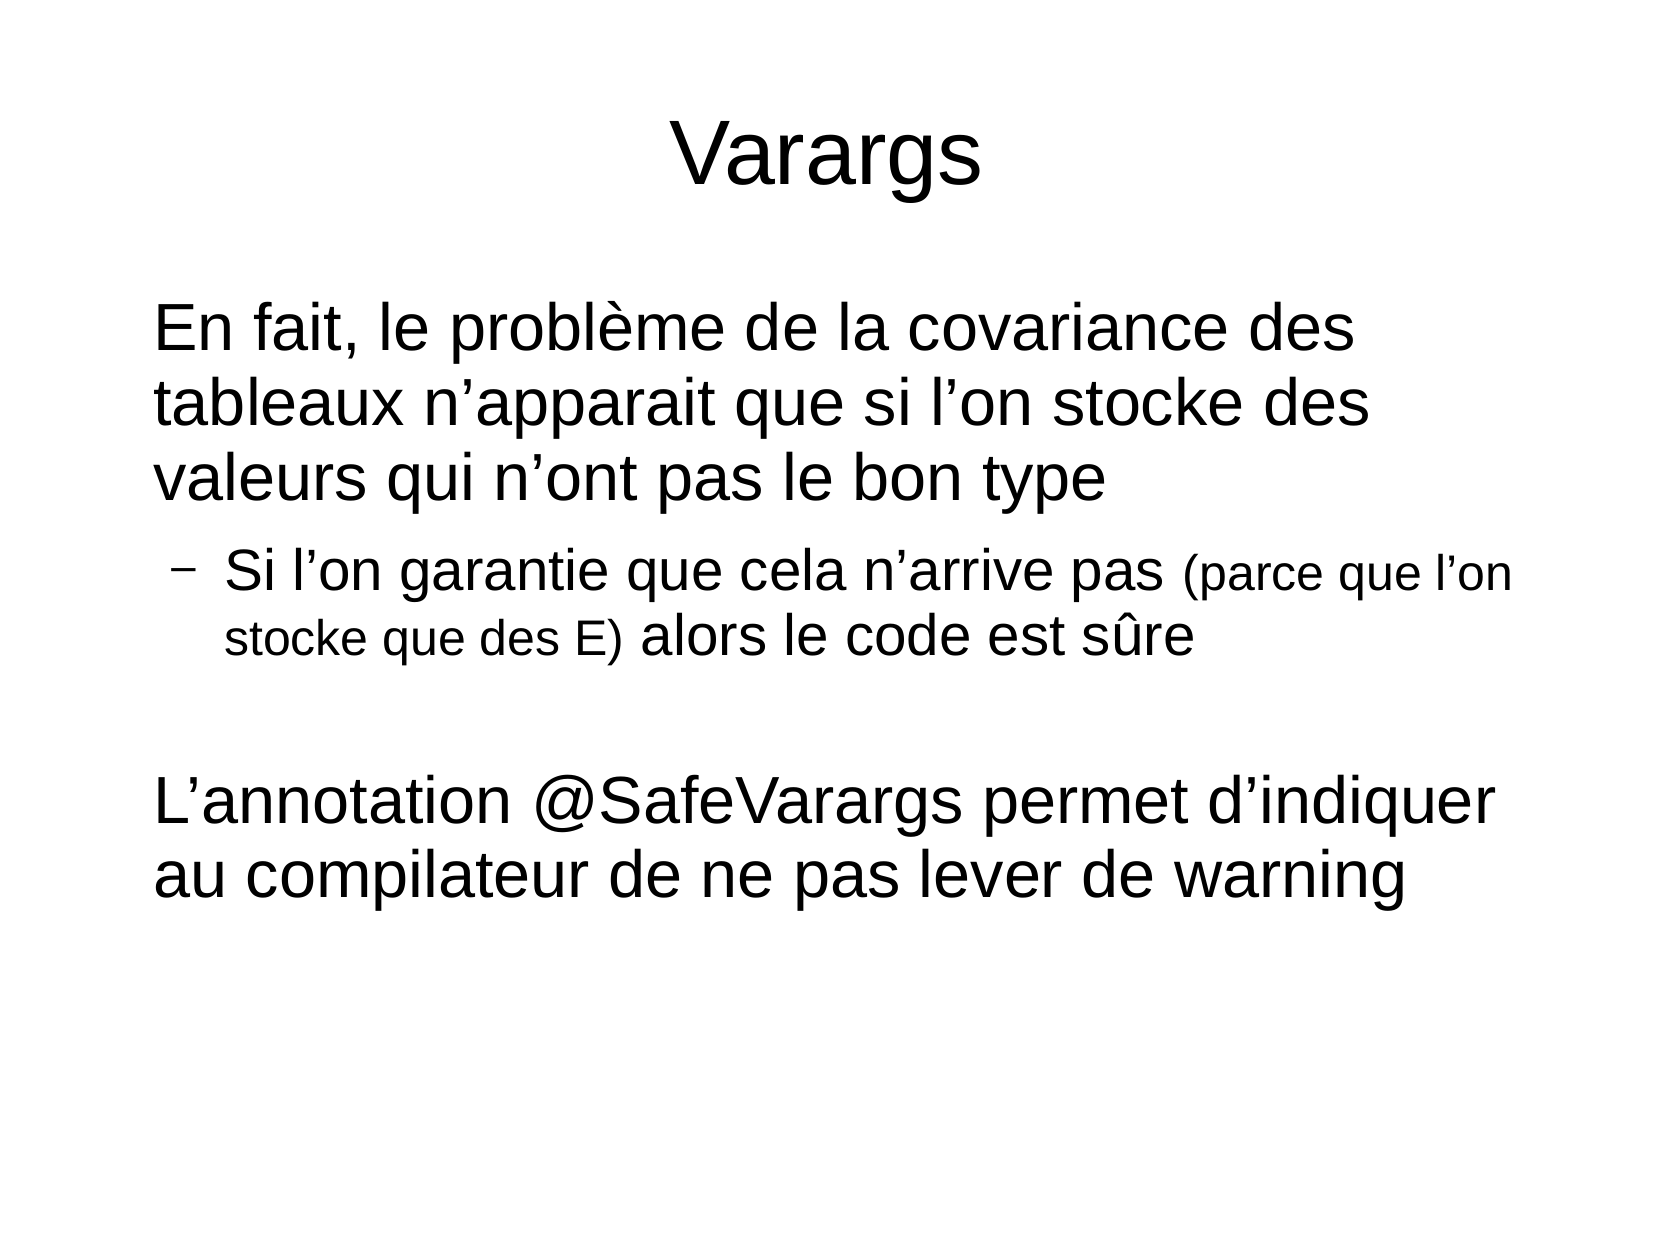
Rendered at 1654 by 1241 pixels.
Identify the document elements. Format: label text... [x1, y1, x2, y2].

title Varargs [82, 49, 1571, 257]
list En fait, le problème de la covariance des tableaux n’apparait que si l’on stocke des valeurs qui n’ont pas le bon type Si l’on garantie que cela n’arrive pas (parce que l’on stocke que des E) alors le code est sûre L’annotation @SafeVarargs permet d’indiquer au compilateur de ne pas lever de warning [82, 290, 1571, 1156]
